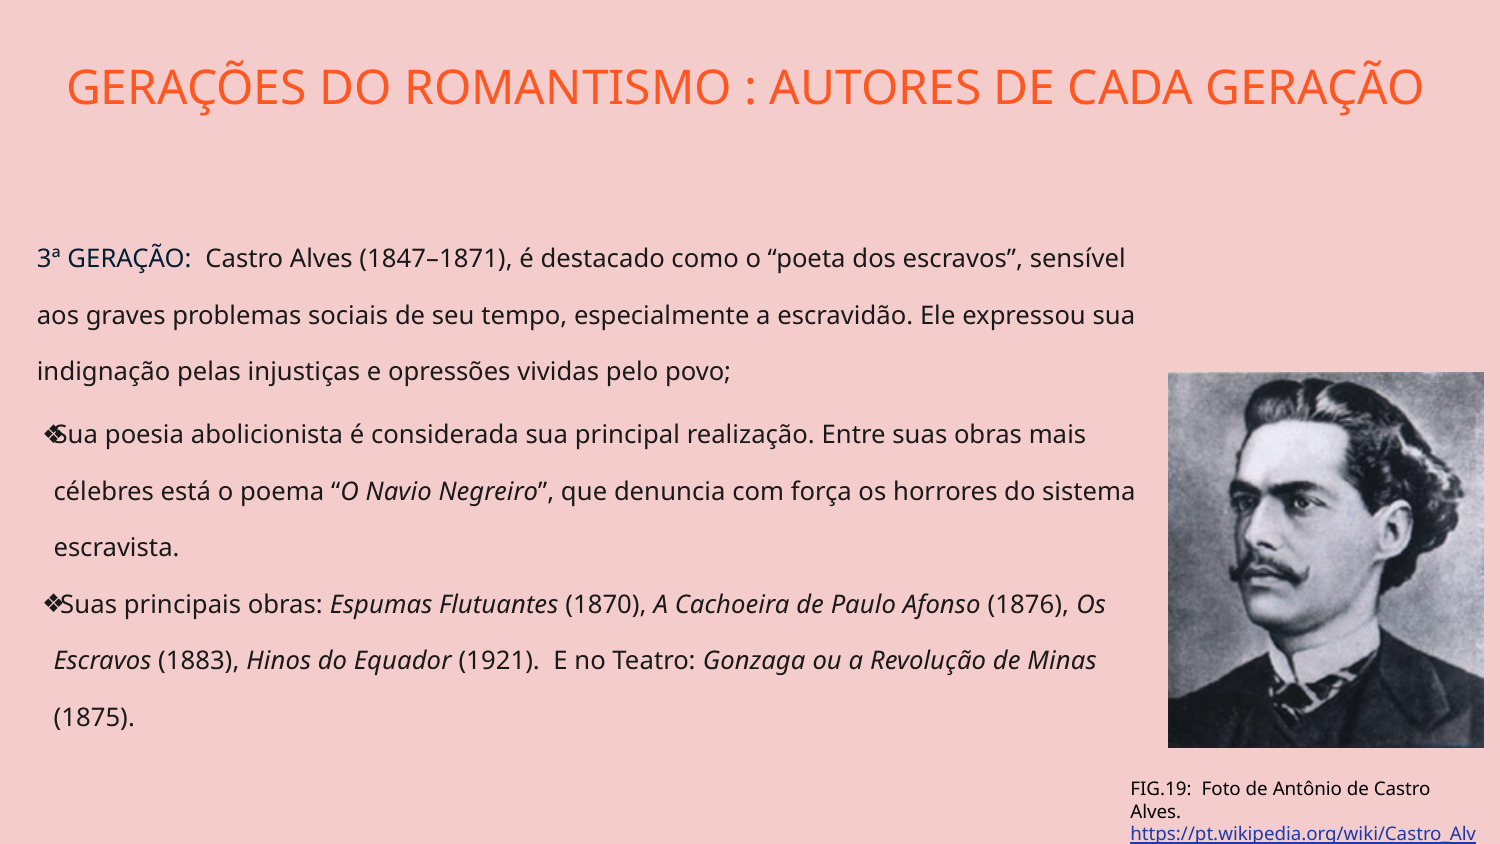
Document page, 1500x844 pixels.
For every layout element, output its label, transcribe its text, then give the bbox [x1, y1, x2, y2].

list 3ª GERAÇÃO: Castro Alves (1847–1871), é destacado como o “poeta dos escravos”, sensível aos graves problemas sociais de seu tempo, especialmente a escravidão. Ele expressou sua indignação pelas injustiças e opressões vividas pelo povo; Sua poesia abolicionista é considerada sua principal realização. Entre suas obras mais célebres está o poema “O Navio Negreiro”, que denuncia com força os horrores do sistema escravista. Suas principais obras: Espumas Flutuantes (1870), A Cachoeira de Paulo Afonso (1876), Os Escravos (1883), Hinos do Equador (1921). E no Teatro: Gonzaga ou a Revolução de Minas (1875). [21, 201, 1186, 762]
text_box FIG.19: Foto de Antônio de Castro Alves. https://pt.wikipedia.org/wiki/Castro_Alves [1115, 761, 1500, 844]
picture [1168, 372, 1484, 748]
title GERAÇÕES DO ROMANTISMO : AUTORES DE CADA GERAÇÃO [51, 41, 1449, 136]
